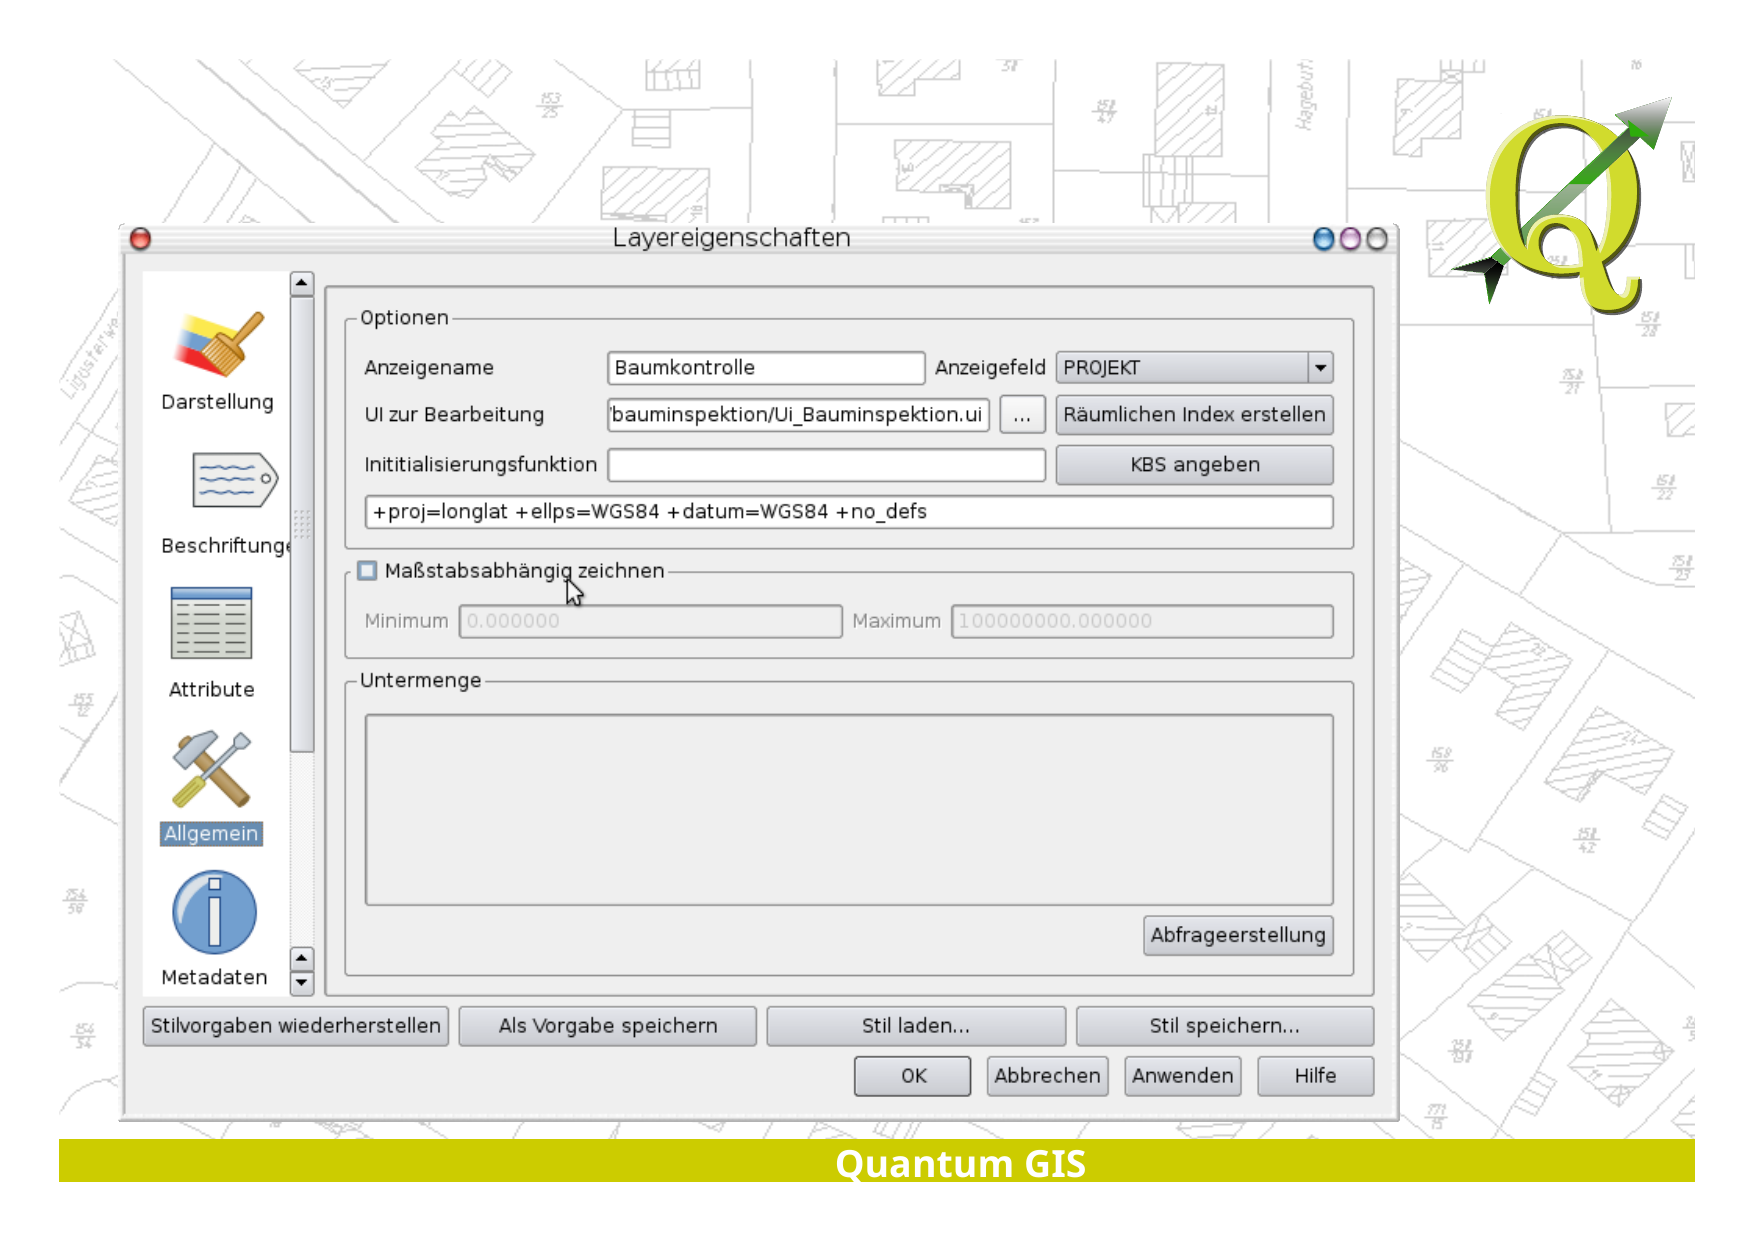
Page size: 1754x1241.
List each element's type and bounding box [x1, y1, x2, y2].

picture [118, 223, 1400, 1123]
